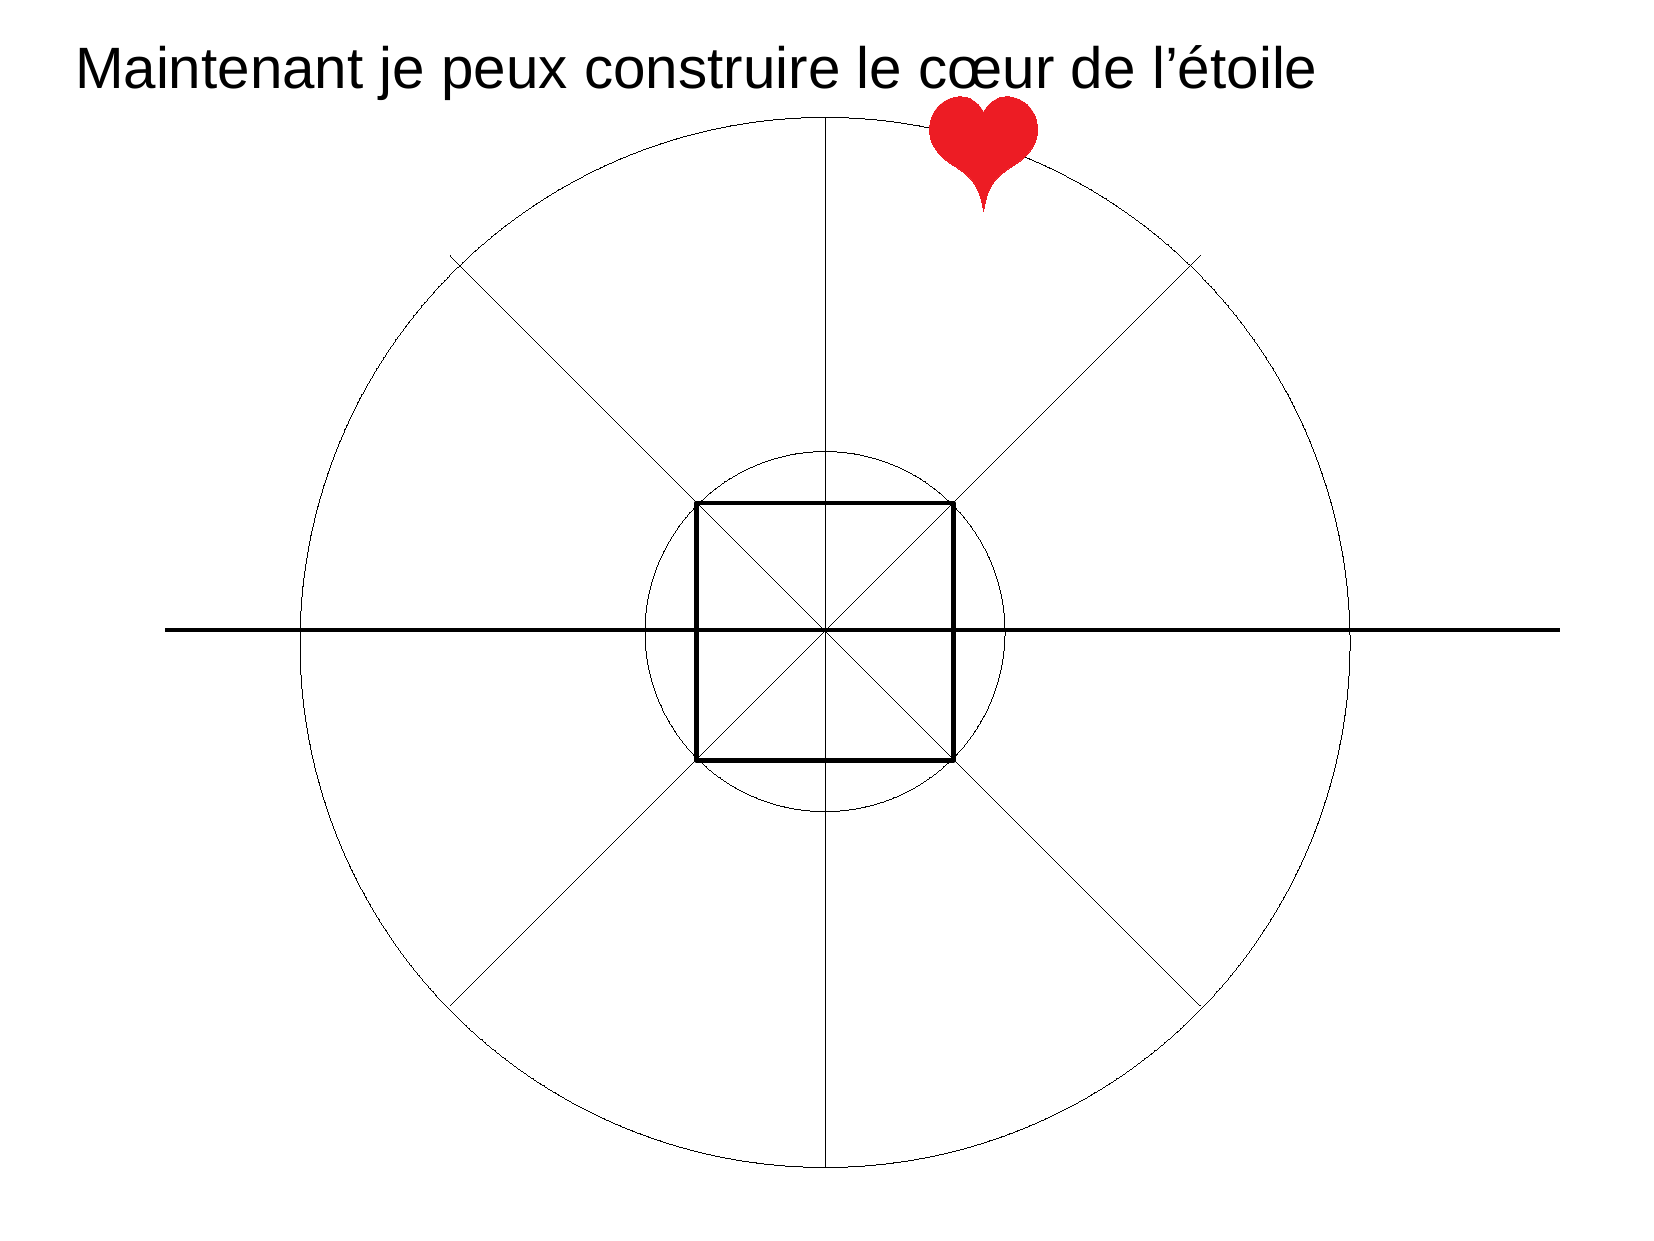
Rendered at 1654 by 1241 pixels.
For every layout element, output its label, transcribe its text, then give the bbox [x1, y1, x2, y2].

title Maintenant je peux construire le cœur de l’étoile [75, 16, 1546, 121]
text_box [929, 96, 1038, 212]
